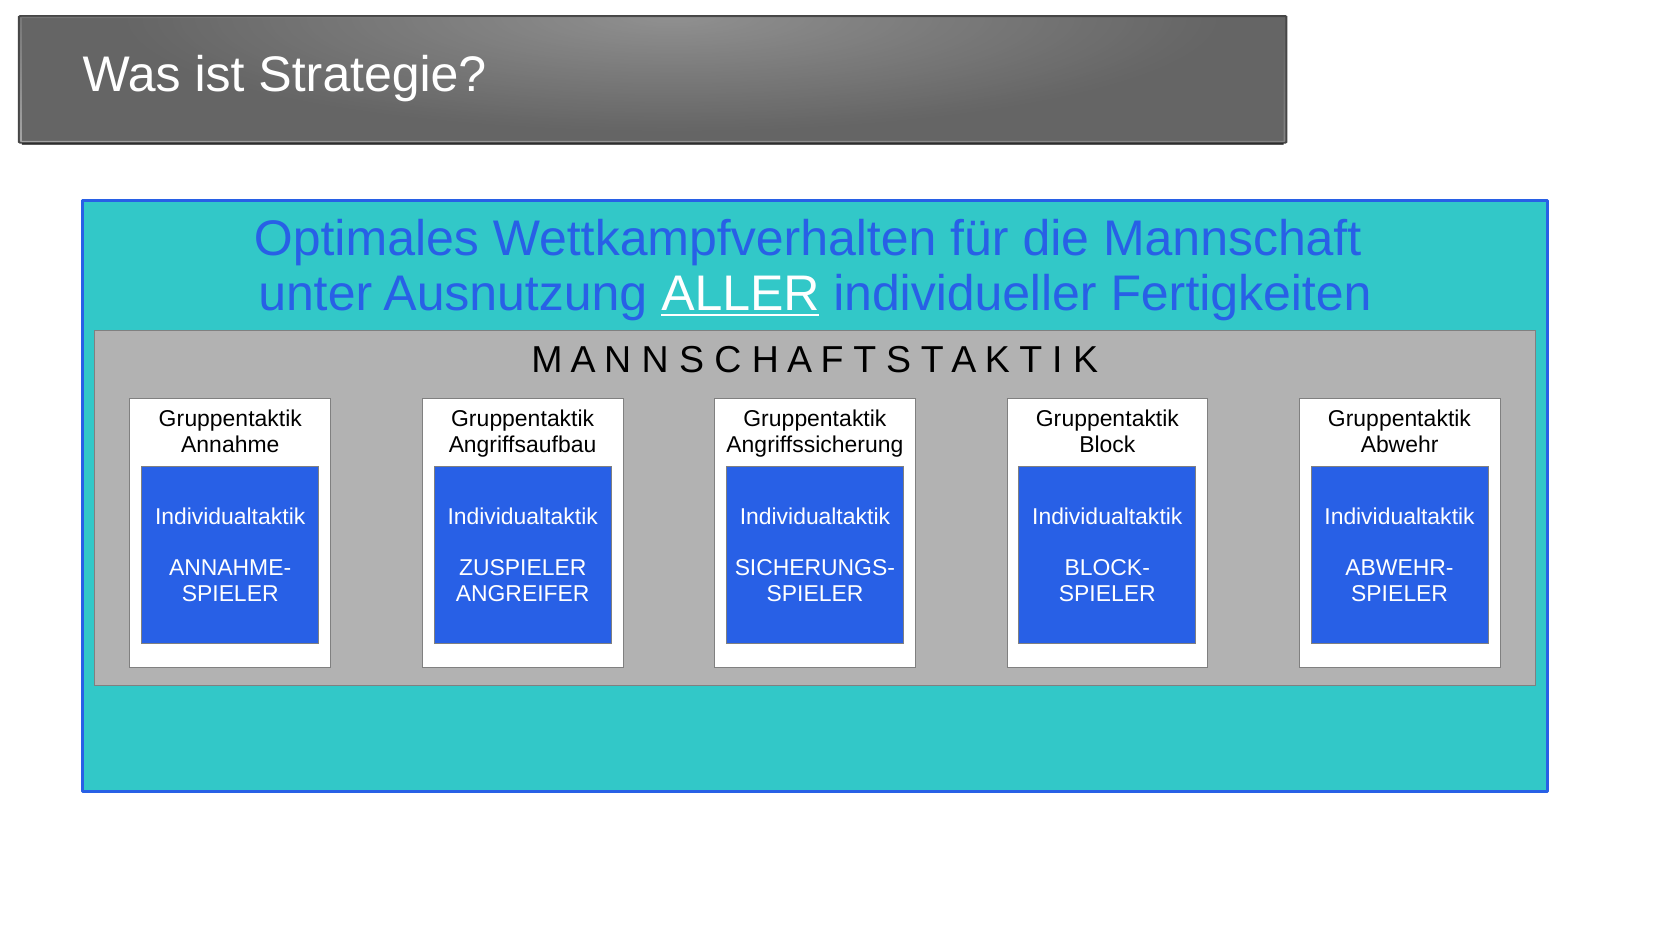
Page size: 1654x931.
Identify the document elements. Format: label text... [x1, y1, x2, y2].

text_box Optimales Wettkampfverhalten für die Mannschaft unter Ausnutzung ALLER individueller Fertigkeiten [82, 200, 1548, 792]
text_box Individualtaktik BLOCK- SPIELER [1018, 466, 1196, 644]
text_box Gruppentaktik Annahme [129, 398, 331, 668]
text_box Individualtaktik ZUSPIELER ANGREIFER [434, 466, 612, 644]
text_box M A N N S C H A F T S T A K T I K [94, 330, 1536, 686]
text_box Individualtaktik ANNAHME- SPIELER [141, 466, 319, 644]
text_box Gruppentaktik Angriffssicherung [714, 398, 916, 668]
text_box Individualtaktik ABWEHR- SPIELER [1311, 466, 1489, 644]
title Was ist Strategie? [82, 29, 1235, 119]
text_box Gruppentaktik Block [1007, 398, 1208, 668]
text_box Gruppentaktik Angriffsaufbau [422, 398, 624, 668]
text_box Gruppentaktik Abwehr [1299, 398, 1501, 668]
text_box Individualtaktik SICHERUNGS- SPIELER [726, 466, 904, 644]
